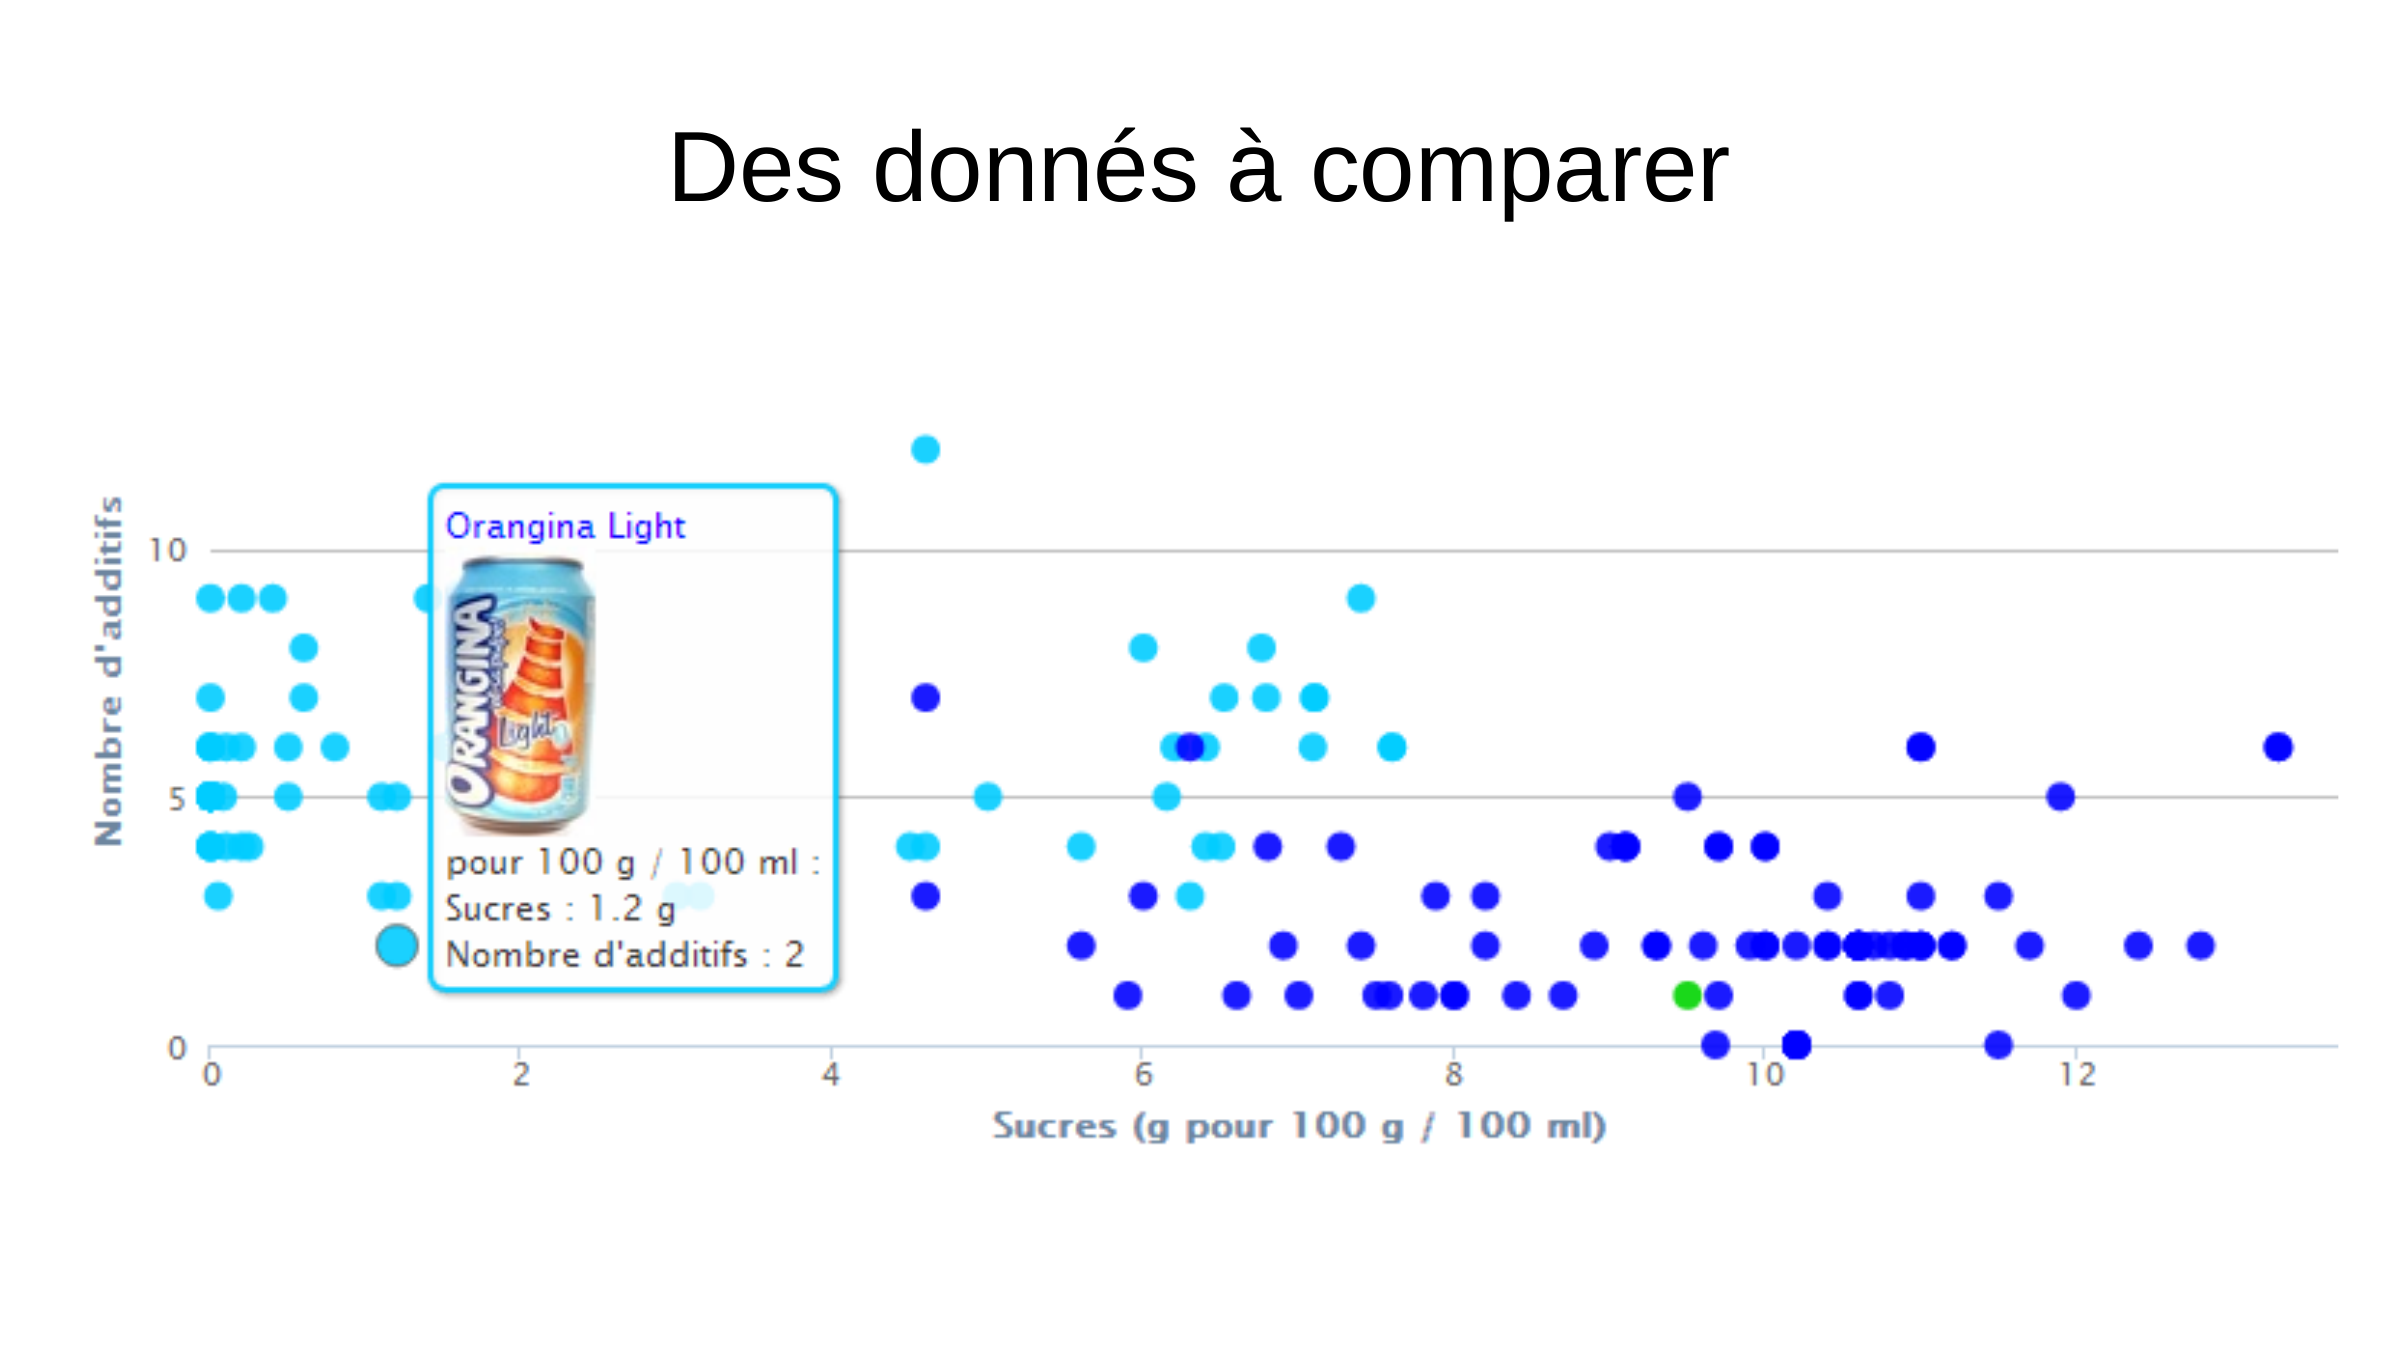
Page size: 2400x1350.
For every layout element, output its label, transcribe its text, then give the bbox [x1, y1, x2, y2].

picture [61, 321, 2339, 1156]
title Des donnés à comparer [120, 53, 2280, 280]
